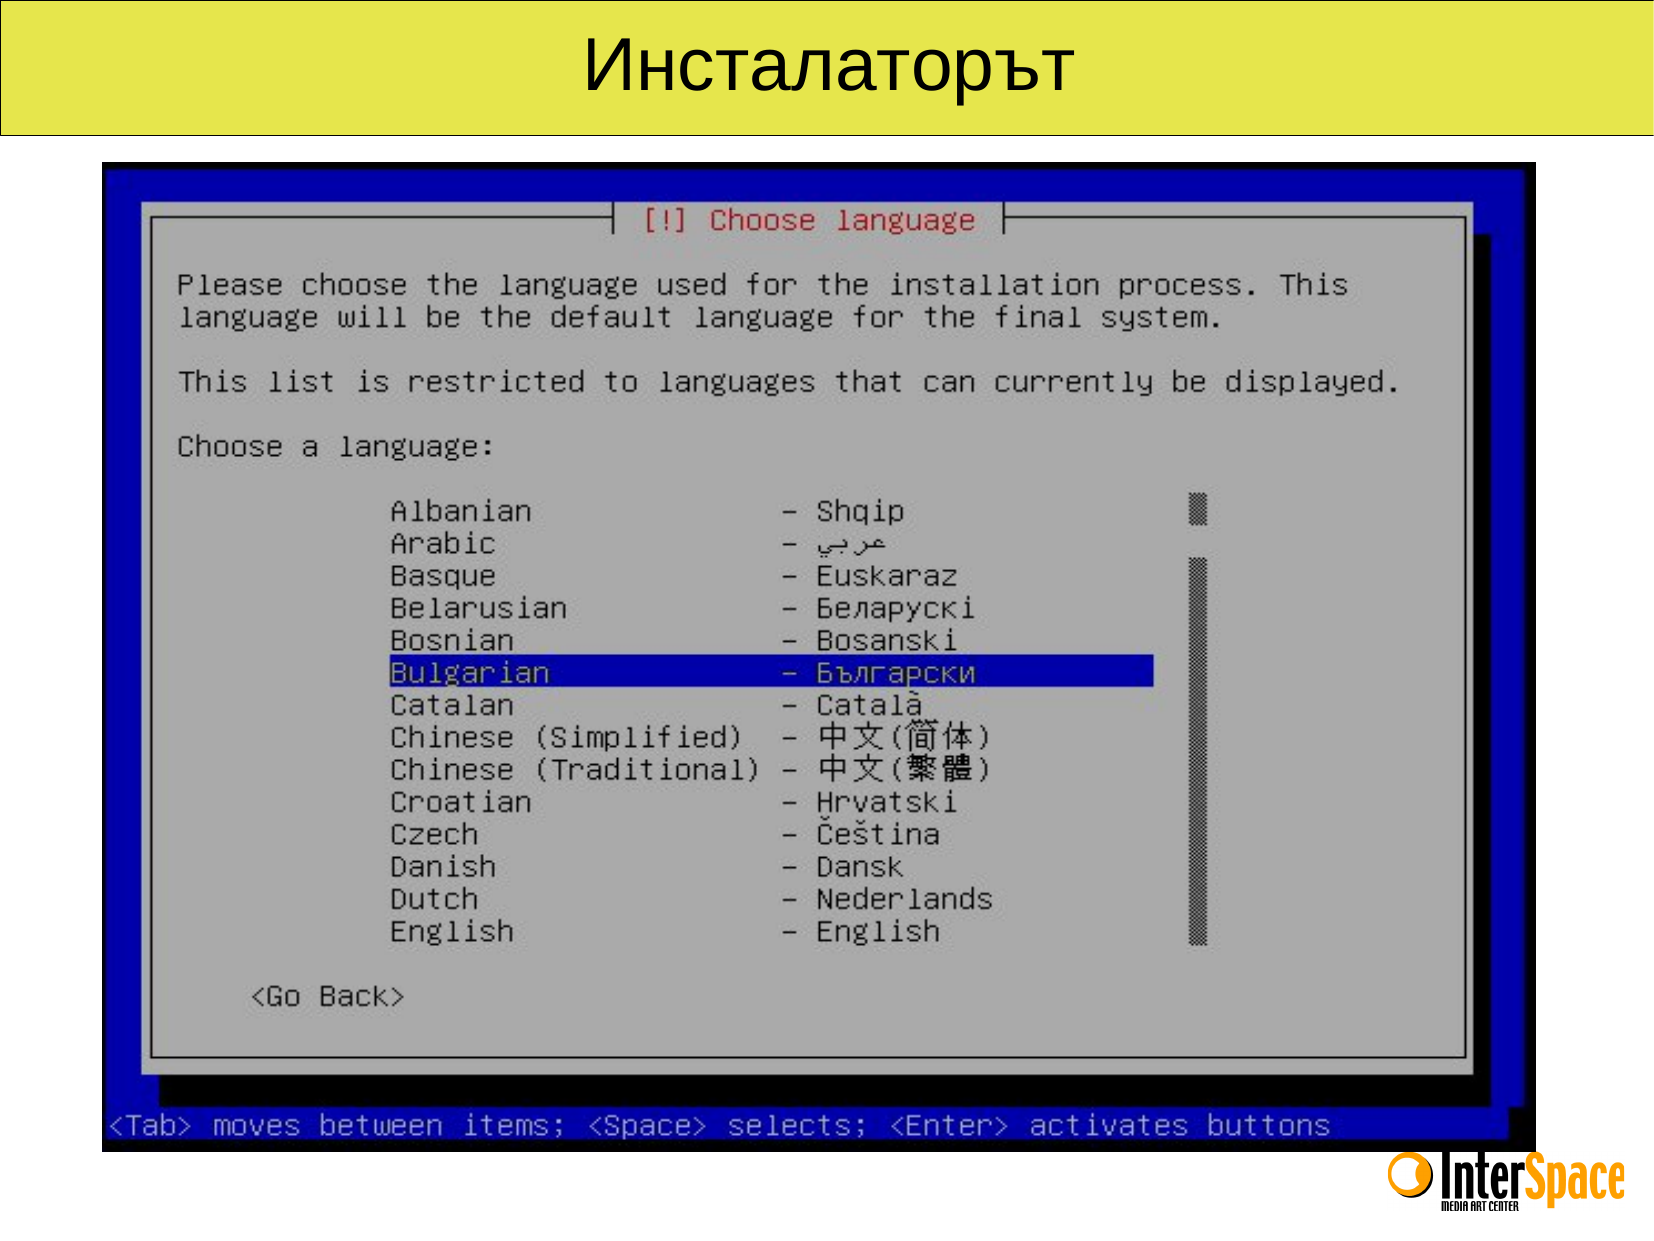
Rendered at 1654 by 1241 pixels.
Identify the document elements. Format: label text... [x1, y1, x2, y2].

title Инсталаторът [123, 12, 1536, 117]
picture [102, 162, 1536, 1152]
